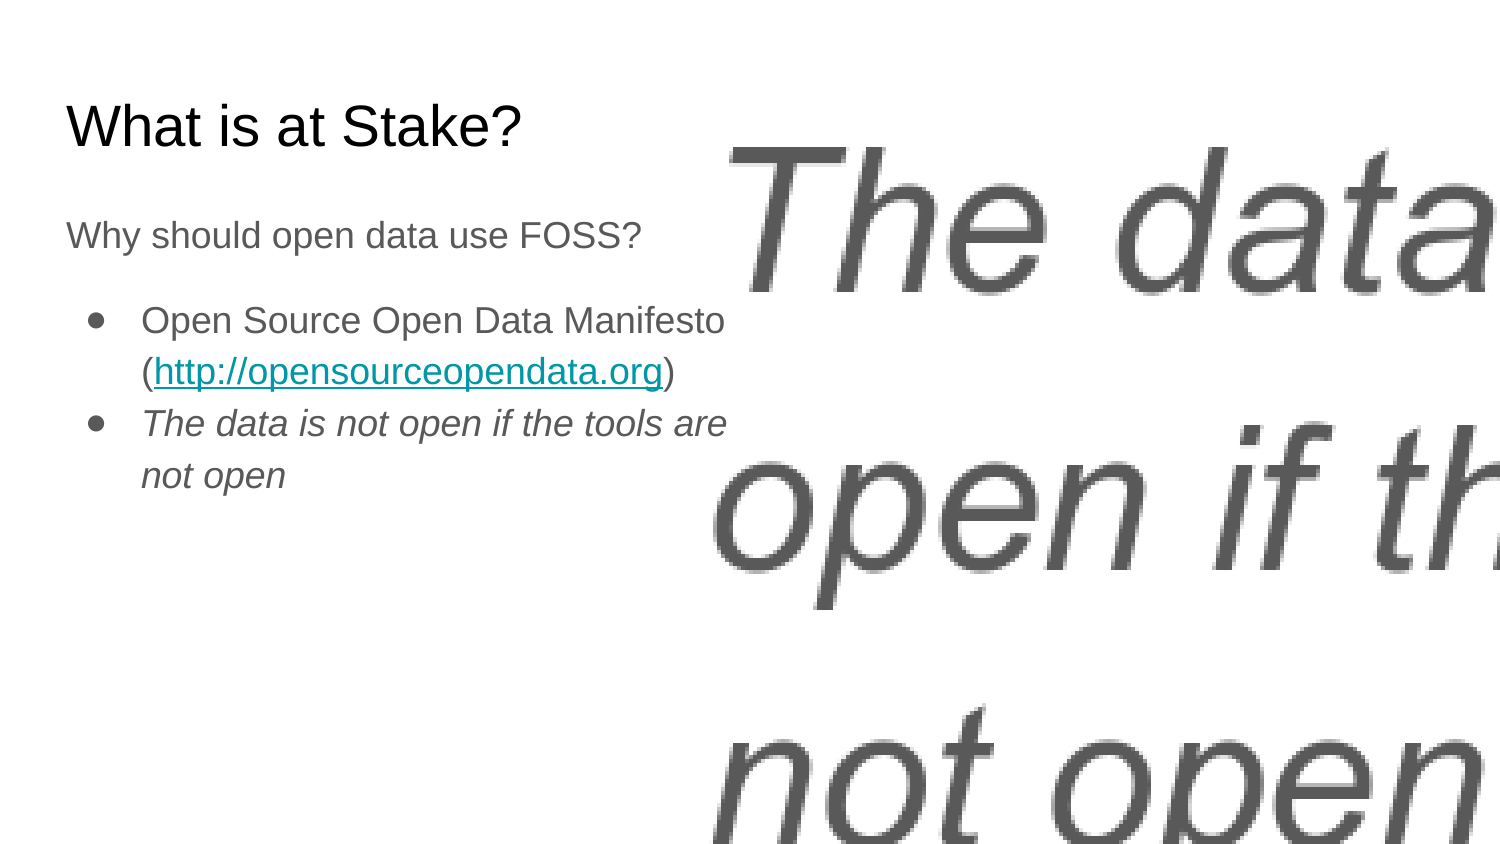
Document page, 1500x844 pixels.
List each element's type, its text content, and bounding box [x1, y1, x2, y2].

picture [677, 127, 1500, 844]
title What is at Stake? [51, 72, 1449, 167]
list Why should open data use FOSS? Open Source Open Data Manifesto (http://opensourceopendata.org) The data is not open if the tools are not open [51, 189, 762, 750]
